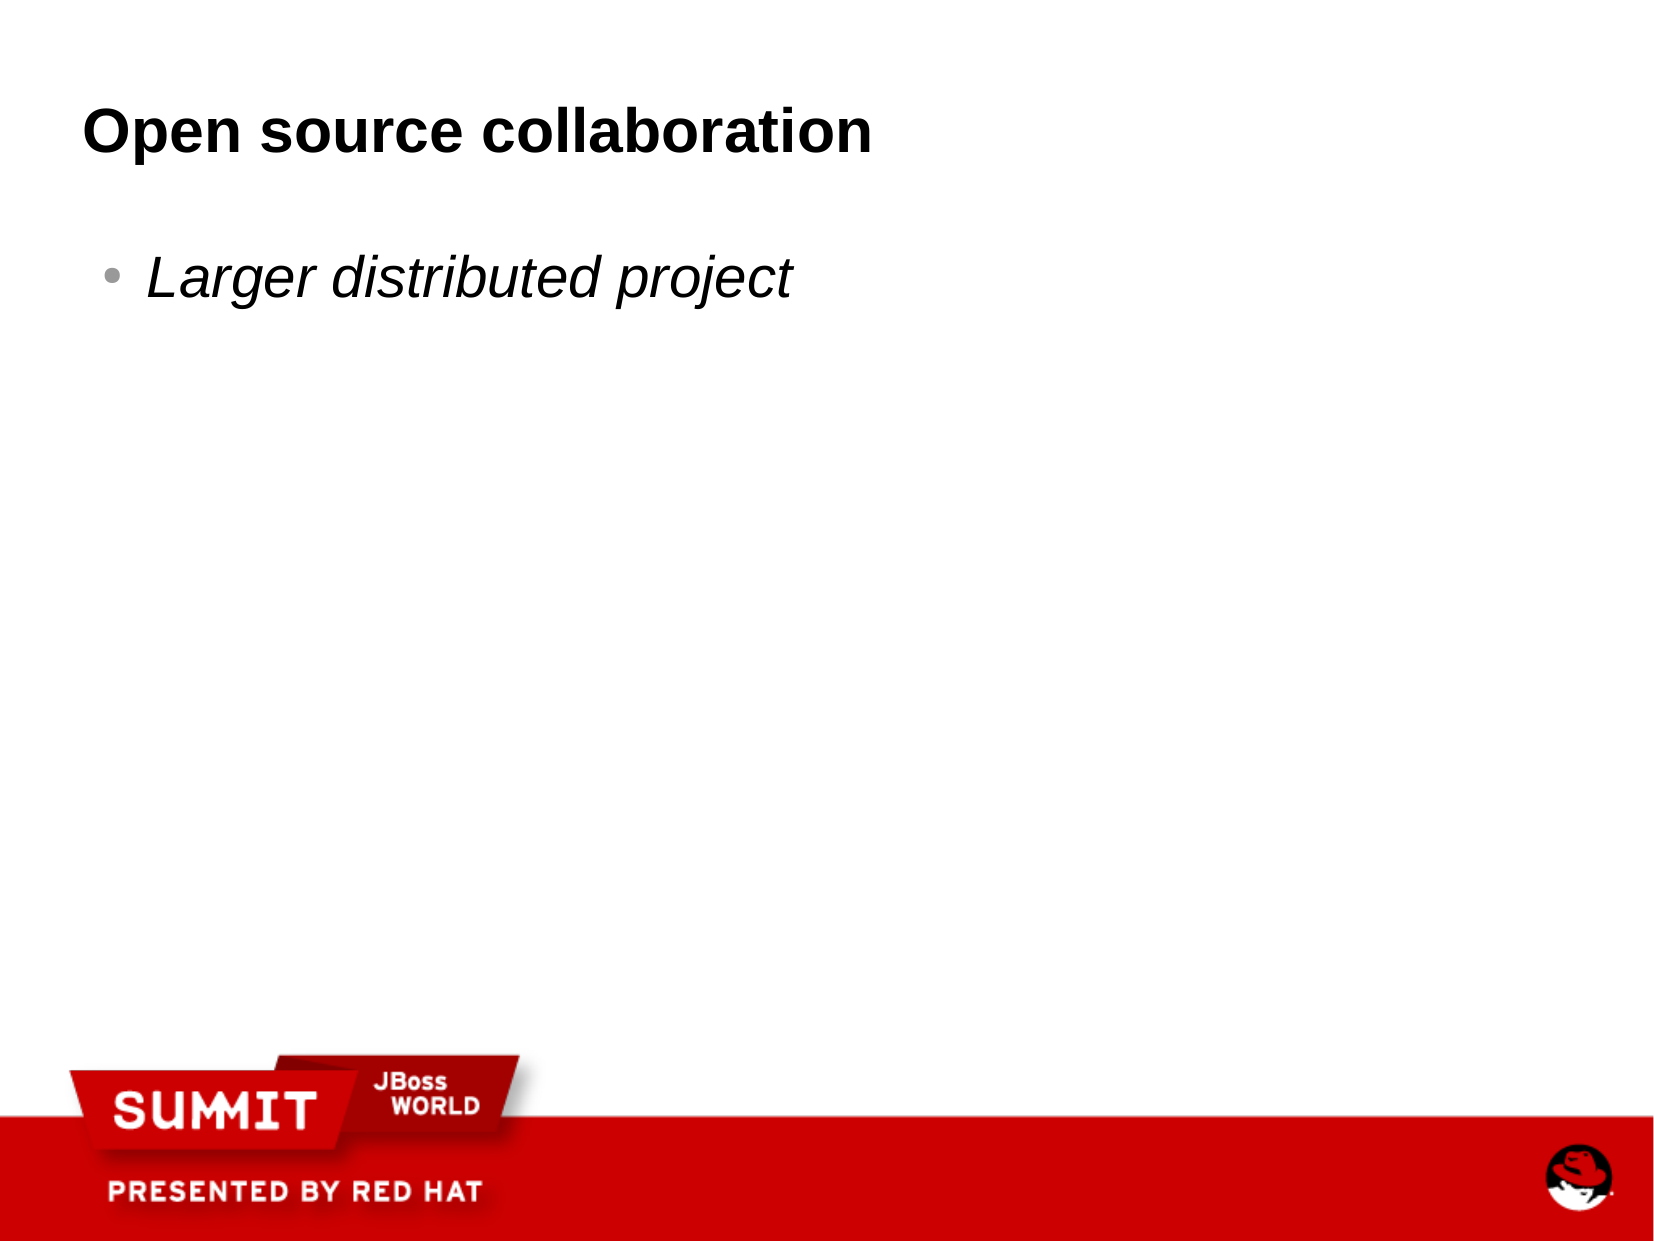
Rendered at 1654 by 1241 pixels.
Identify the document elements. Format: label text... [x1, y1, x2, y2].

title Open source collaboration [82, 45, 1571, 218]
picture [0, 1043, 1654, 1241]
list Larger distributed project [86, 244, 1576, 1024]
